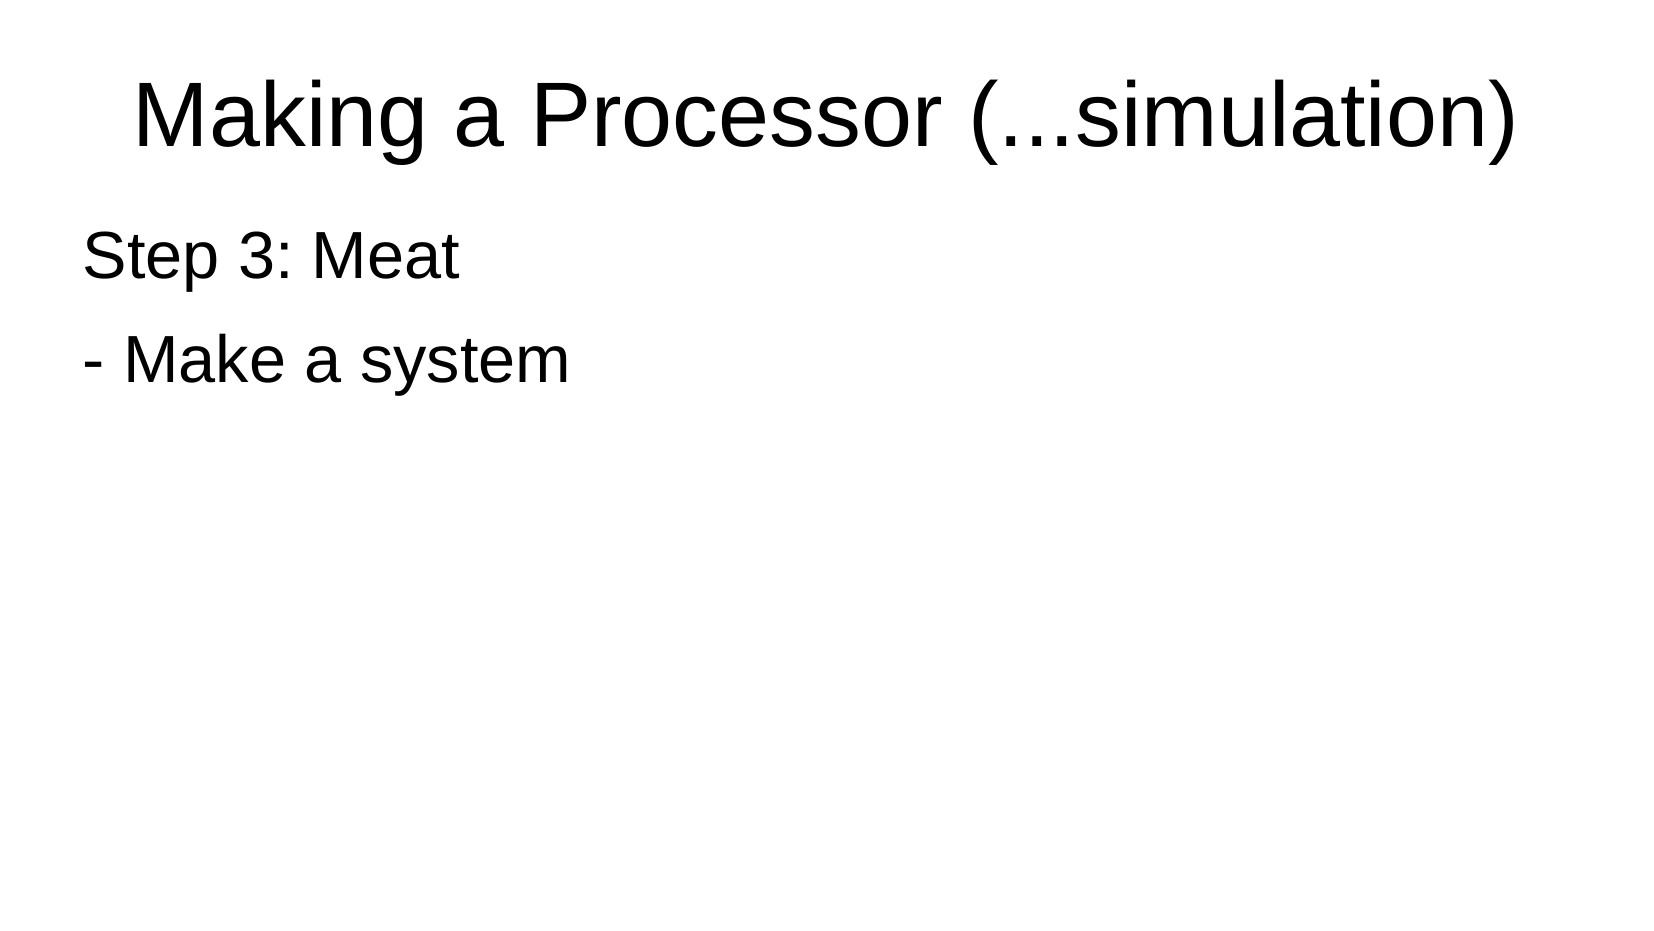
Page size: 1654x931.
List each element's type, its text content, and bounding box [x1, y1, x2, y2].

title Making a Processor (...simulation) [82, 37, 1571, 193]
list Step 3: Meat - Make a system [82, 217, 809, 451]
